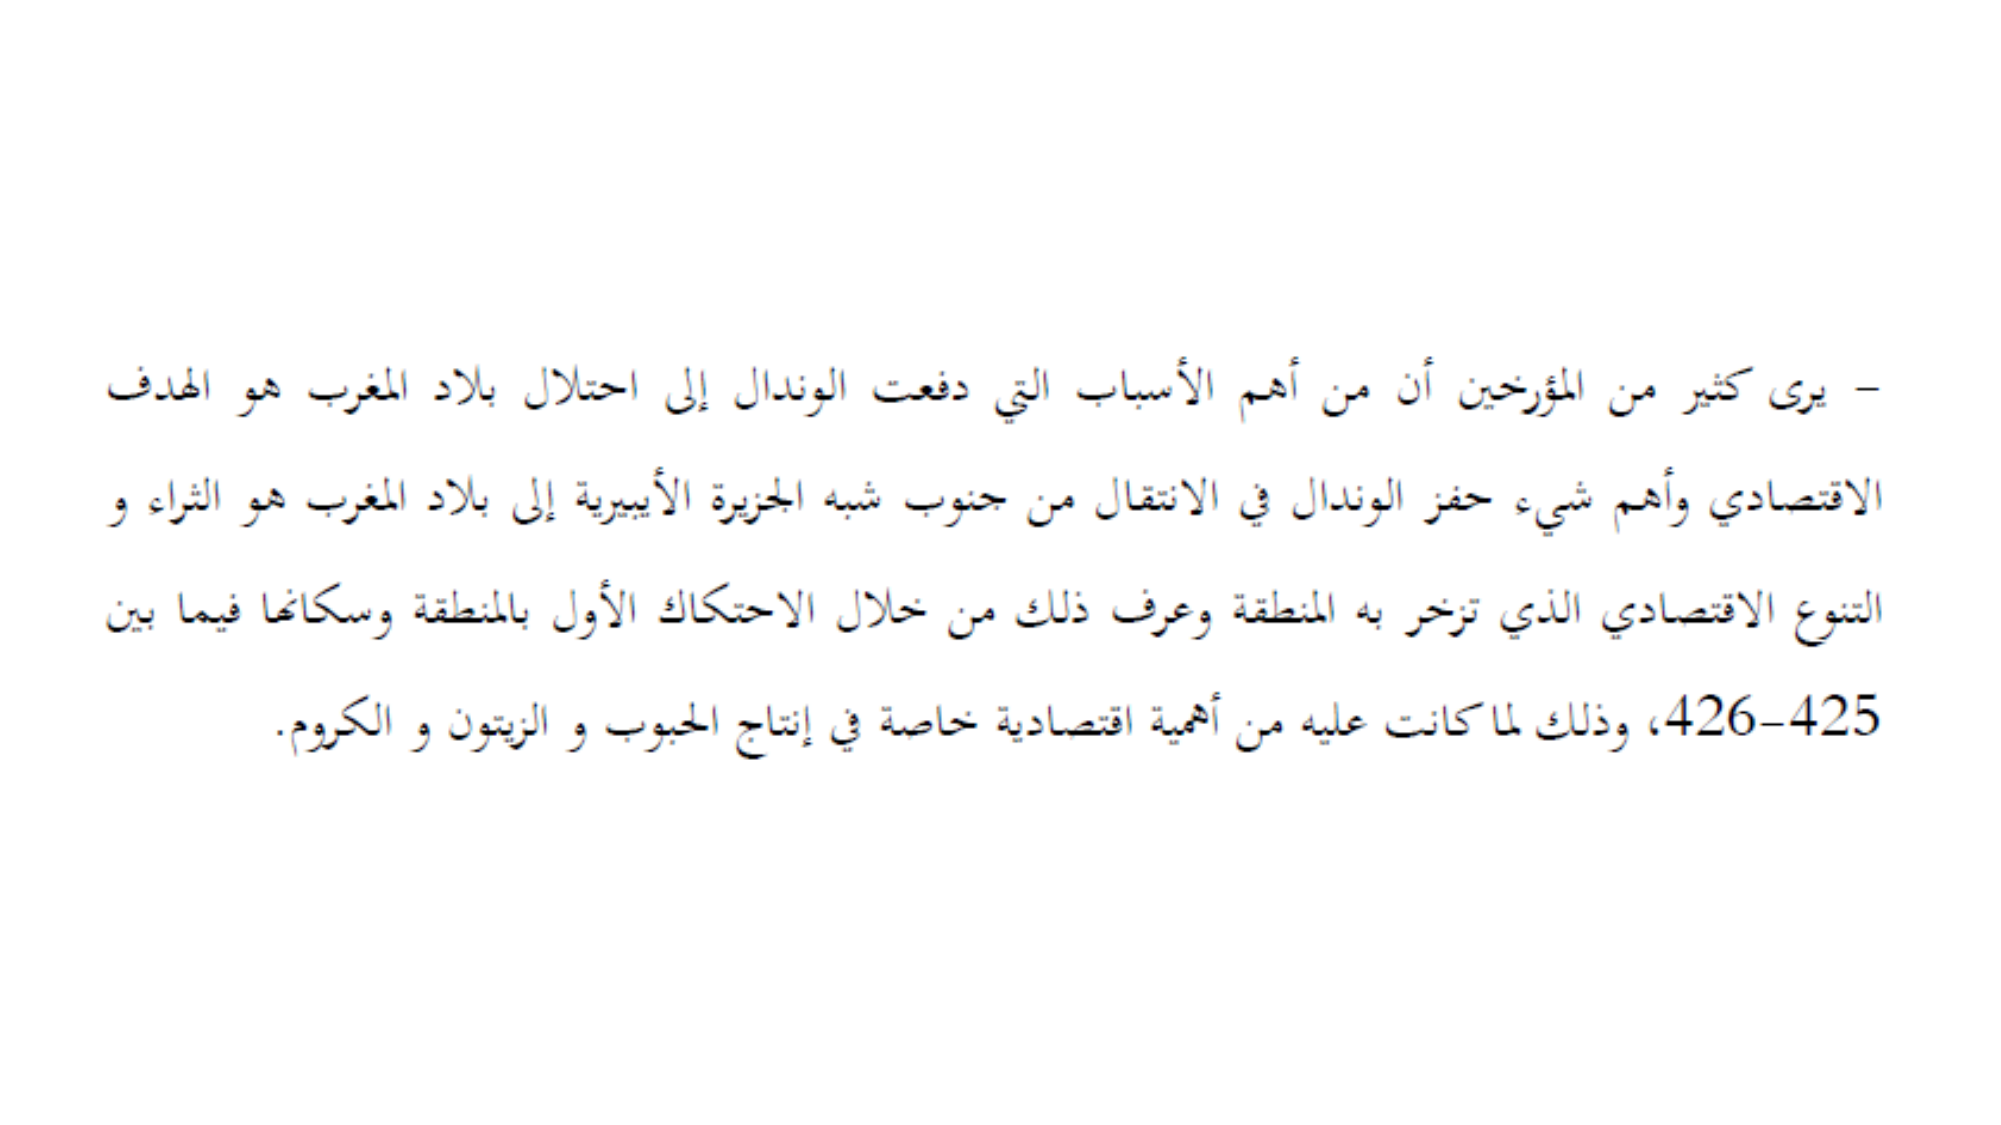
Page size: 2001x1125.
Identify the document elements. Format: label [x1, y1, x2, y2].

picture [45, 324, 1955, 800]
